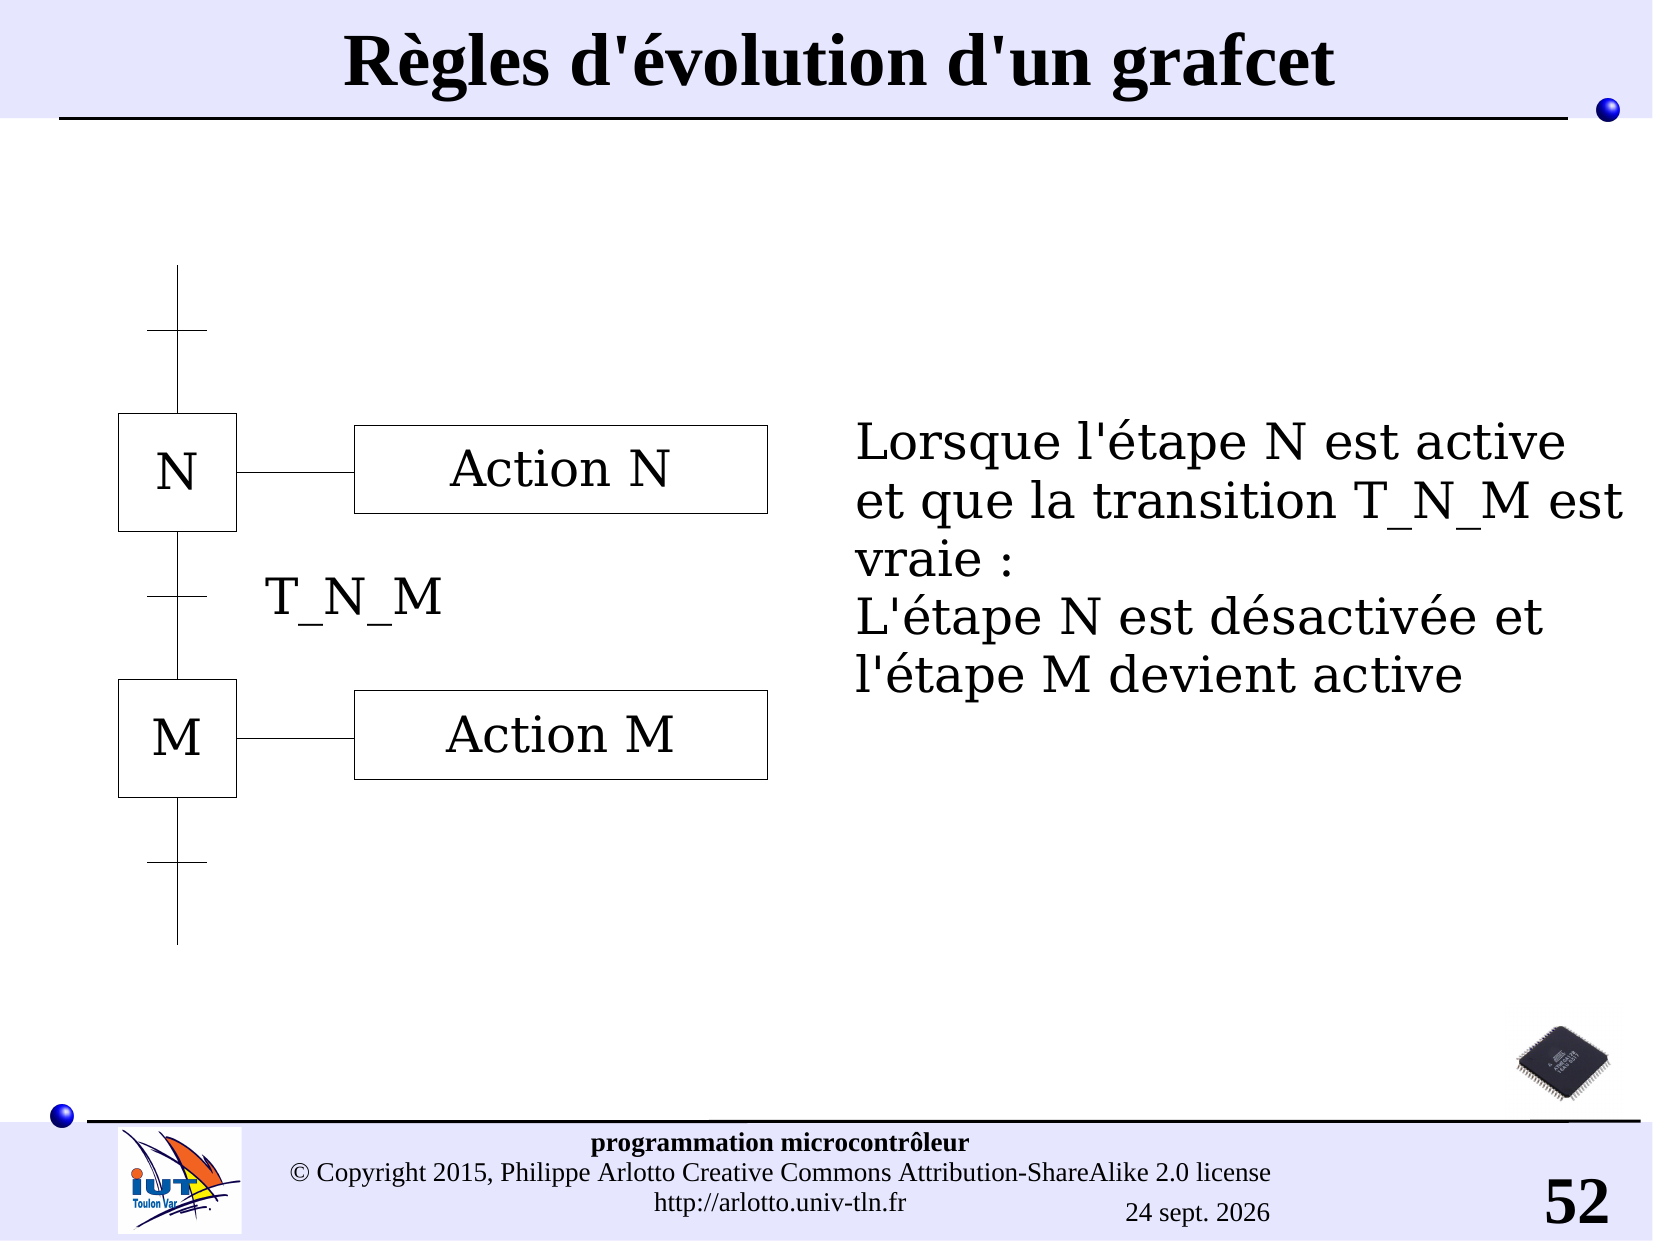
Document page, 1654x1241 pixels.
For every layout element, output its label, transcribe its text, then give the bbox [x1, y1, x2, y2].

text_box T_N_M [265, 568, 445, 627]
text_box Lorsque l'étape N est active et que la transition T_N_M est vraie : L'étape N est désactivée et l'étape M devient active [855, 412, 1625, 706]
text_box M [118, 679, 237, 798]
text_box Action N [354, 425, 768, 514]
picture [1505, 1003, 1625, 1119]
text_box N [118, 413, 237, 532]
text_box Action M [354, 690, 768, 780]
title Règles d'évolution d'un grafcet [95, 11, 1585, 110]
